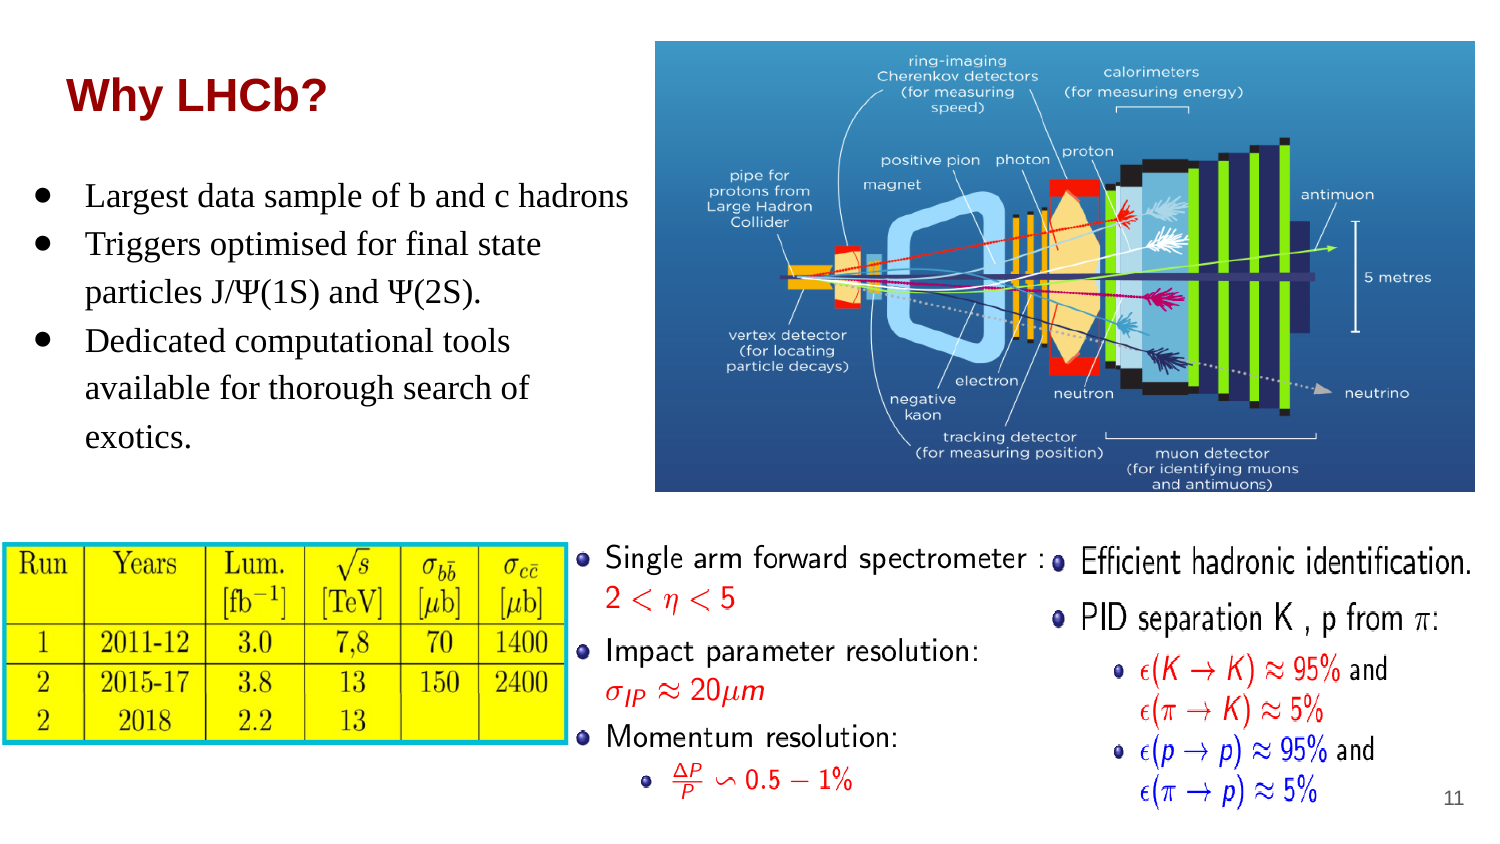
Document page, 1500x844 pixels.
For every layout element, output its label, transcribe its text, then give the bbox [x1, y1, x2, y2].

slide_number <number> [1389, 764, 1480, 830]
picture [0, 534, 1500, 816]
list Largest data sample of b and c hadrons Triggers optimised for final state particles J/Ψ(1S) and Ψ(2S). Dedicated computational tools available for thorough search of exotics. [0, 151, 654, 501]
picture [653, 41, 1475, 492]
title Why LHCb? [51, 41, 653, 136]
